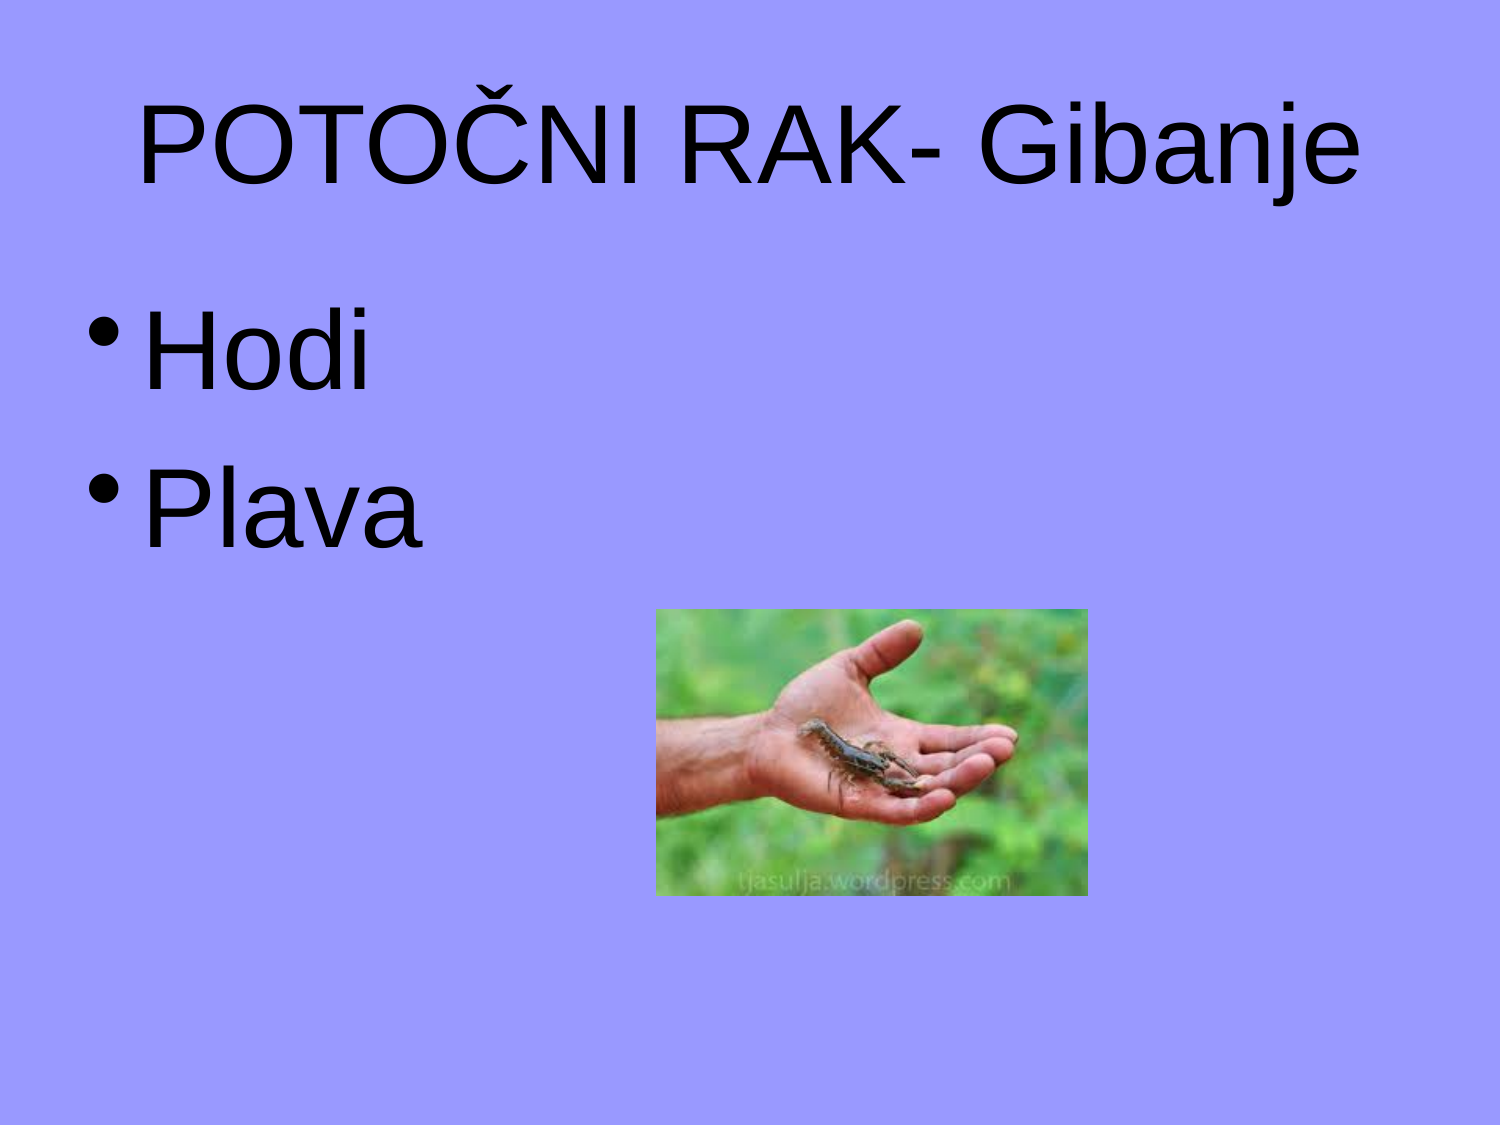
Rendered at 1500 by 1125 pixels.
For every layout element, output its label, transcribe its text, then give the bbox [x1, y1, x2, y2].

picture [656, 609, 1088, 896]
title POTOČNI RAK- Gibanje [75, 45, 1425, 233]
list Hodi Plava [70, 269, 1421, 1012]
